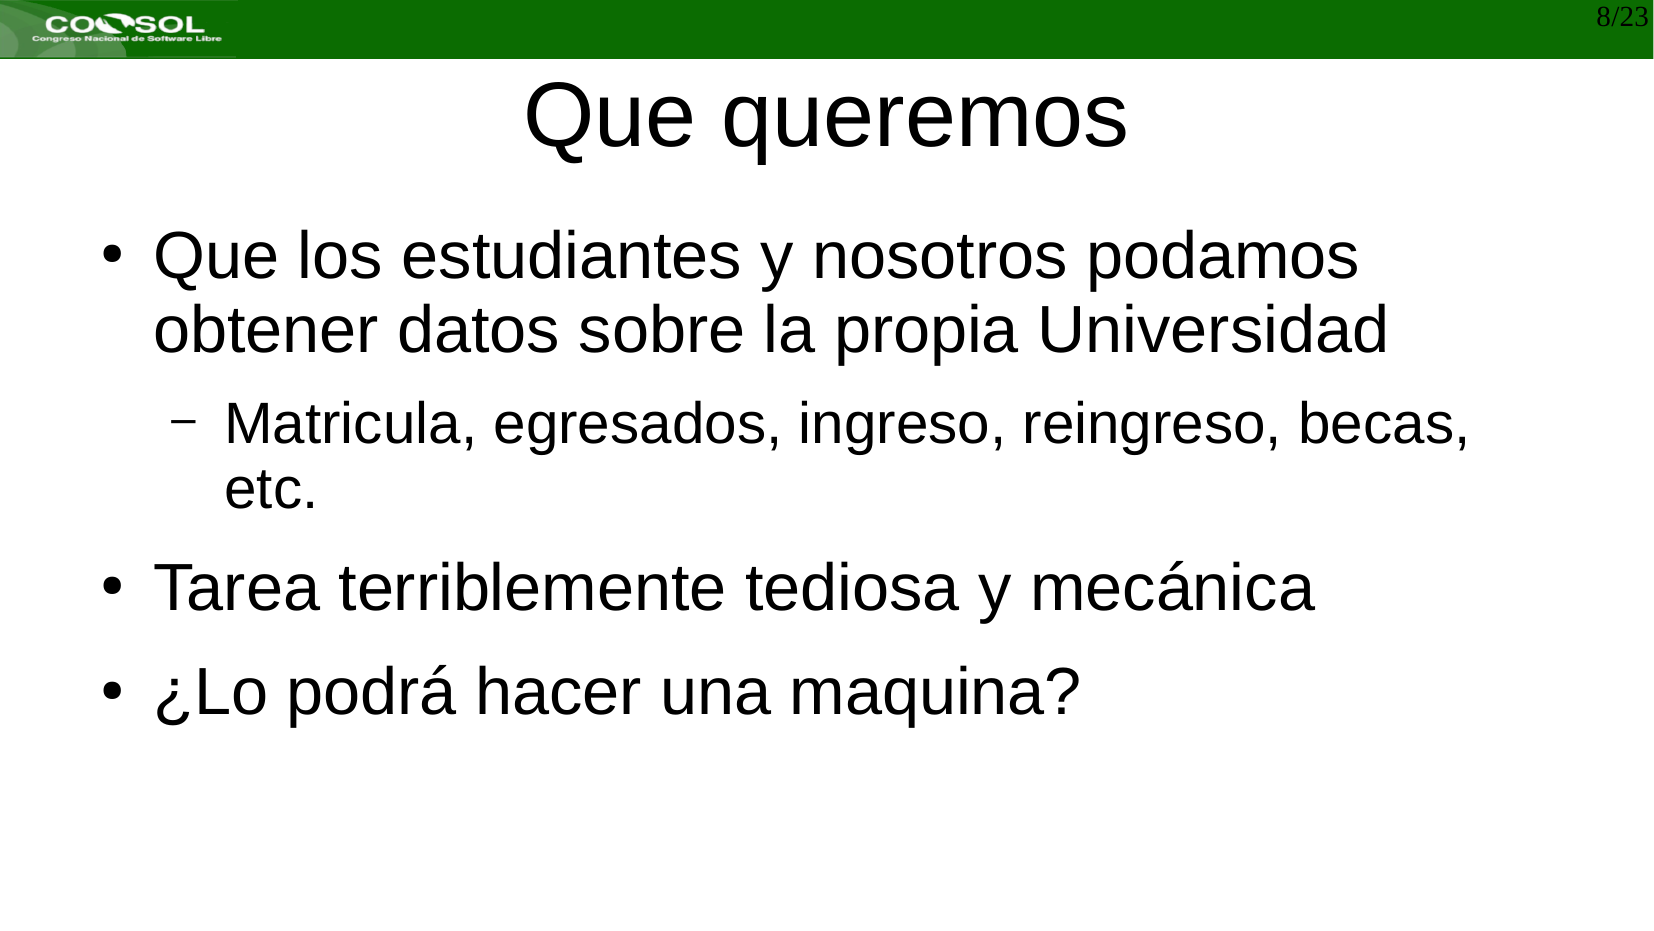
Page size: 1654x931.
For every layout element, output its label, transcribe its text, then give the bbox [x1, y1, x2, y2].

list Que los estudiantes y nosotros podamos obtener datos sobre la propia Universidad Matricula, egresados, ingreso, reingreso, becas, etc. Tarea terriblemente tediosa y mecánica ¿Lo podrá hacer una maquina? [82, 217, 1571, 827]
picture [0, 0, 1654, 59]
title Que queremos [82, 37, 1571, 193]
